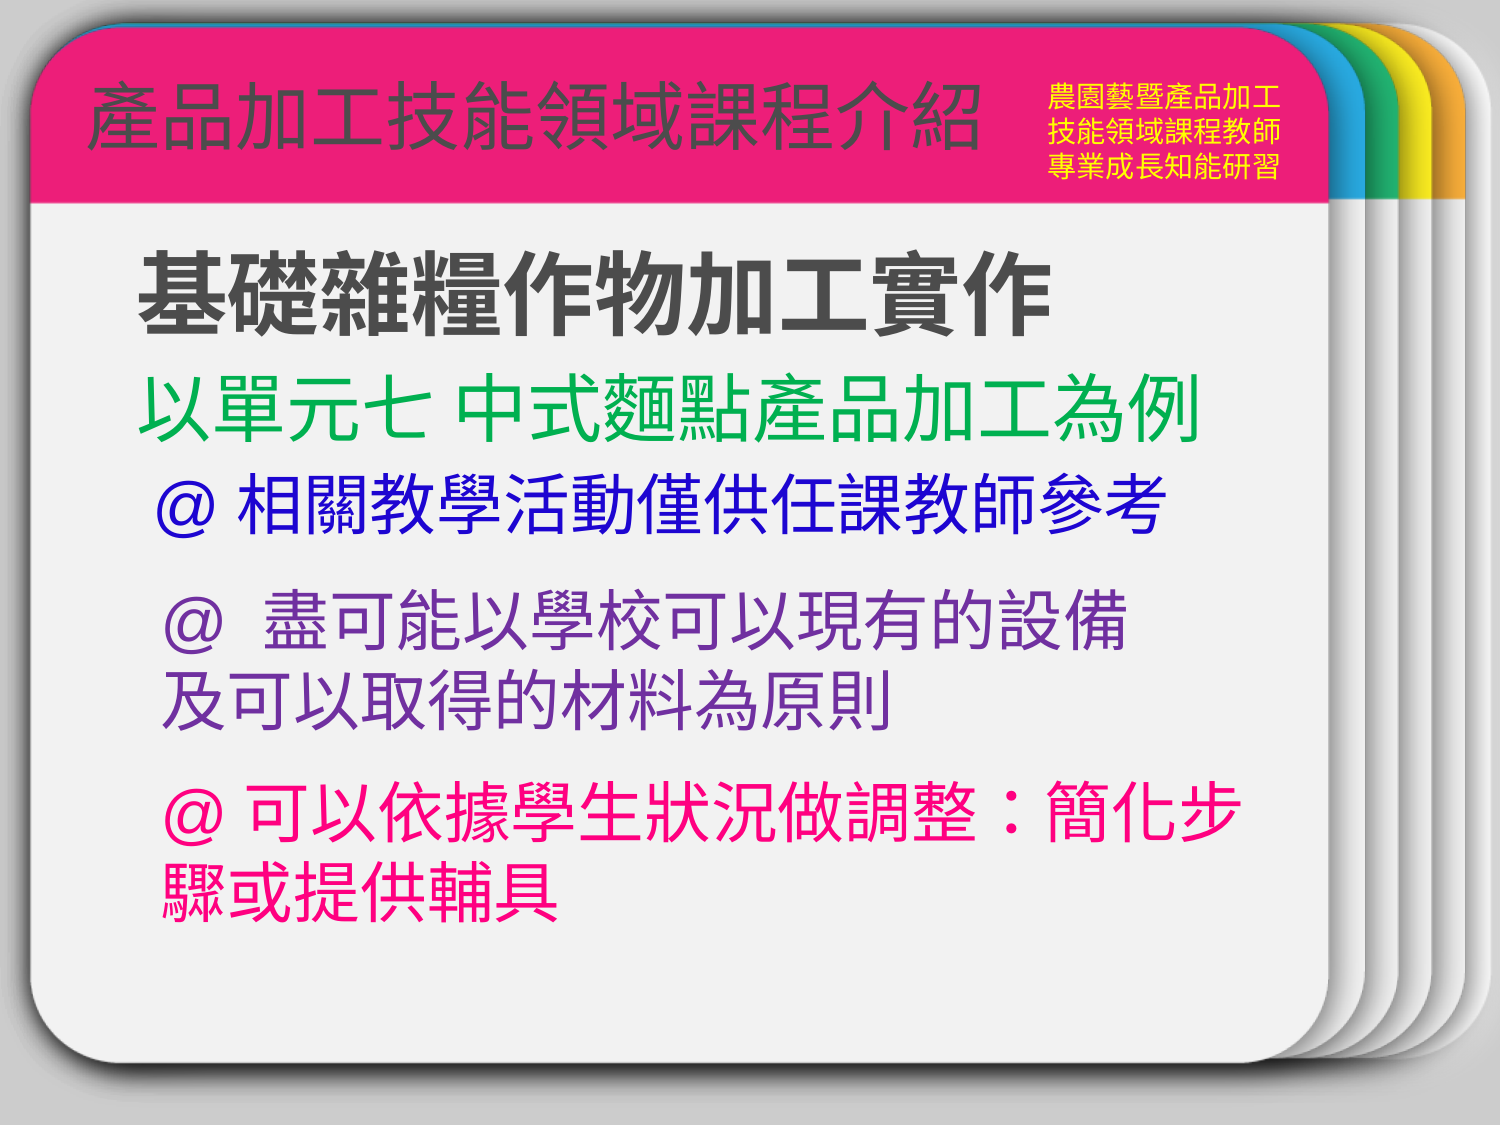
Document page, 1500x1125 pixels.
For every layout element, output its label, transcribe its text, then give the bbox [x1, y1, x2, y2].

text_box 農園藝暨產品加工技能領域課程教師專業成長知能研習 [1032, 71, 1318, 193]
text_box @相關教學活動僅供任課教師參考 [137, 455, 1254, 552]
picture [0, 0, 1500, 1125]
text_box 產品加工技能領域課程介紹 [70, 62, 1010, 169]
text_box 以單元七 中式麵點產品加工為例 [121, 353, 1225, 460]
text_box @ 盡可能以學校可以現有的設備及可以取得的材料為原則 [145, 571, 1162, 748]
text_box 基礎雜糧作物加工實作 [121, 229, 1073, 353]
text_box @可以依據學生狀況做調整：簡化步驟或提供輔具 [145, 763, 1262, 940]
